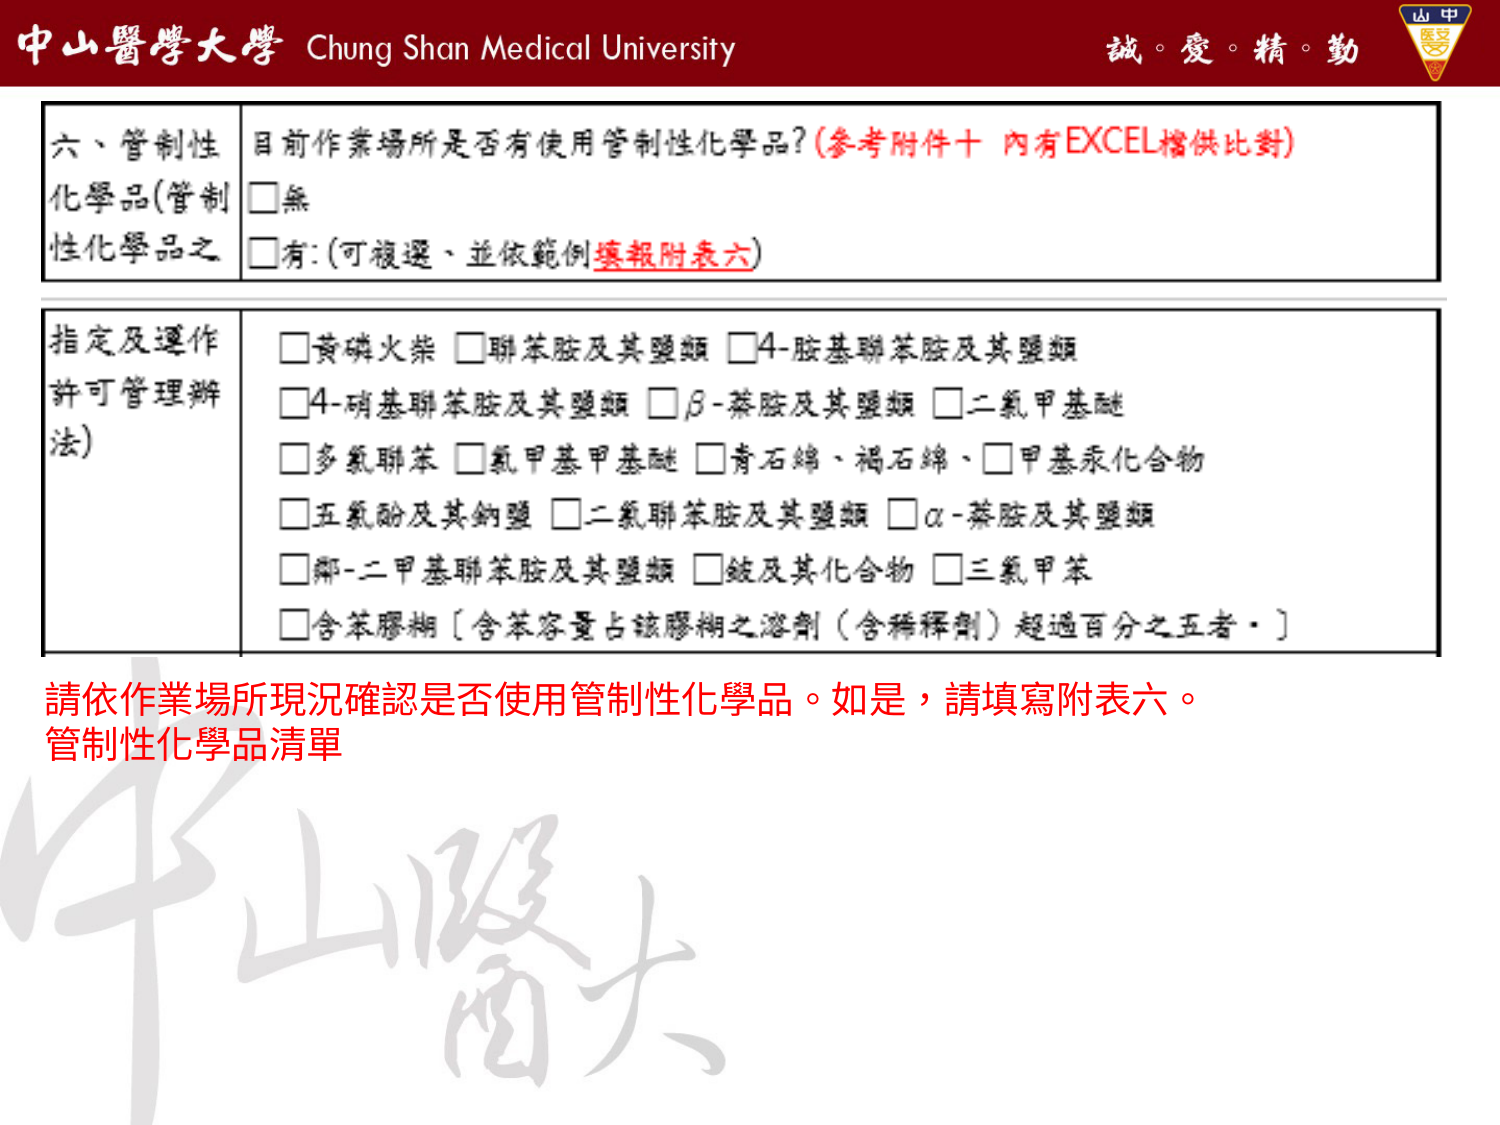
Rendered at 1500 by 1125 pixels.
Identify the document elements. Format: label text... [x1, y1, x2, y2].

text_box 請依作業場所現況確認是否使用管制性化學品。如是，請填寫附表六。 管制性化學品清單 [29, 669, 1258, 783]
picture [41, 101, 1447, 658]
